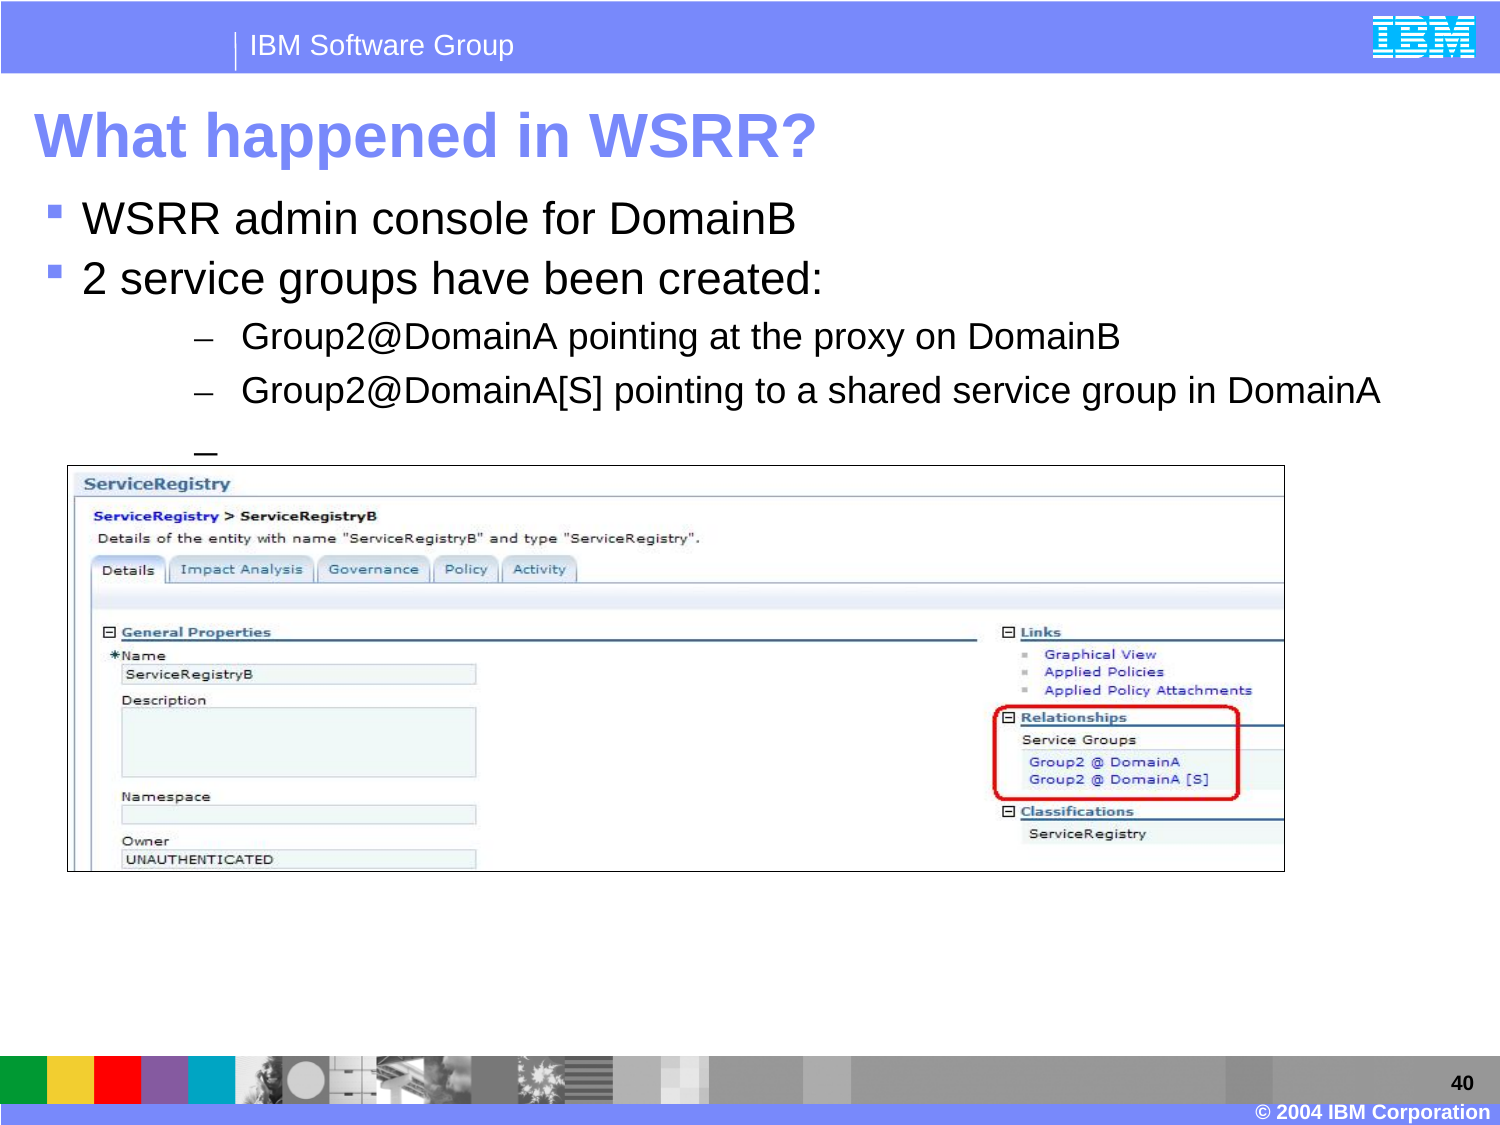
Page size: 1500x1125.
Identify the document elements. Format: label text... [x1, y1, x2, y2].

title What happened in WSRR? [19, 97, 1483, 181]
picture [67, 465, 1285, 872]
list WSRR admin console for DomainB 2 service groups have been created: Group2@DomainA pointing at the proxy on DomainB Group2@DomainA[S] pointing to a shared service group in DomainA [29, 191, 1403, 1004]
picture [0, 1056, 1500, 1104]
